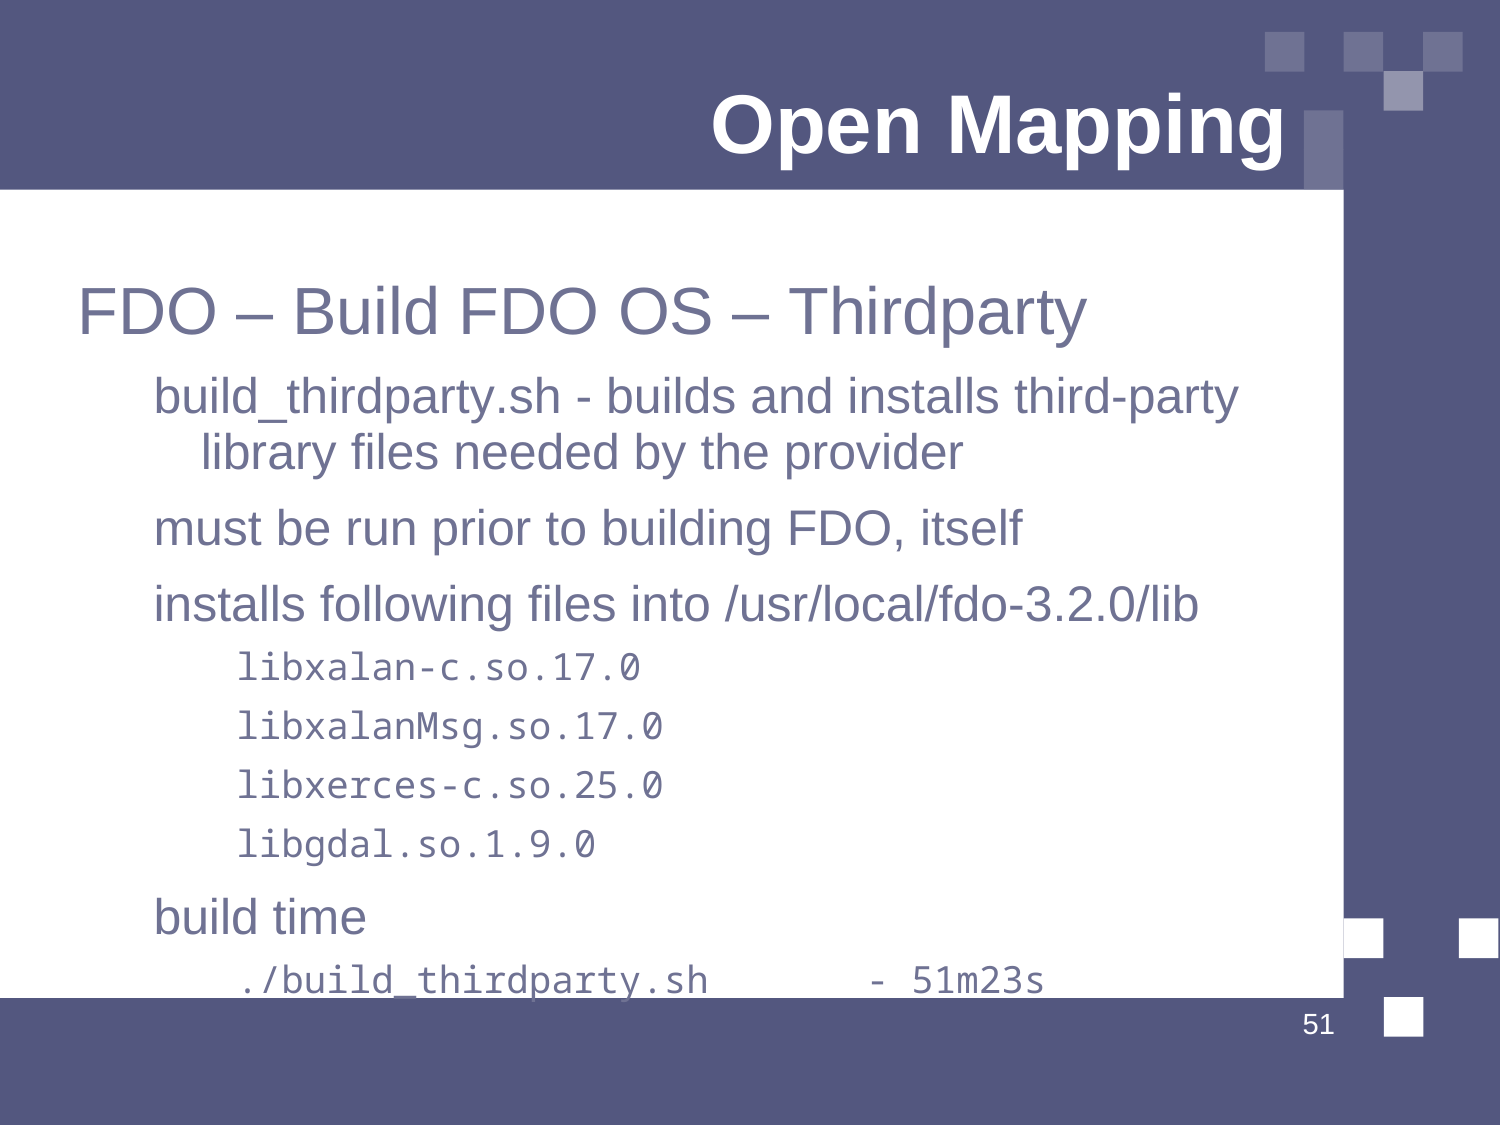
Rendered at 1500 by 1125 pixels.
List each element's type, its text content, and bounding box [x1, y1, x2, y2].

title Open Mapping [58, 74, 1288, 176]
list FDO – Build FDO OS – Thirdparty build_thirdparty.sh - builds and installs third-party library files needed by the provider must be run prior to building FDO, itself installs following files into /usr/local/fdo-3.2.0/lib libxalan-c.so.17.0 libxalanMsg.so.17.0 libxerces-c.so.25.0 libgdal.so.1.9.0 build time ./build_thirdparty.sh - 51m23s [59, 236, 1289, 931]
